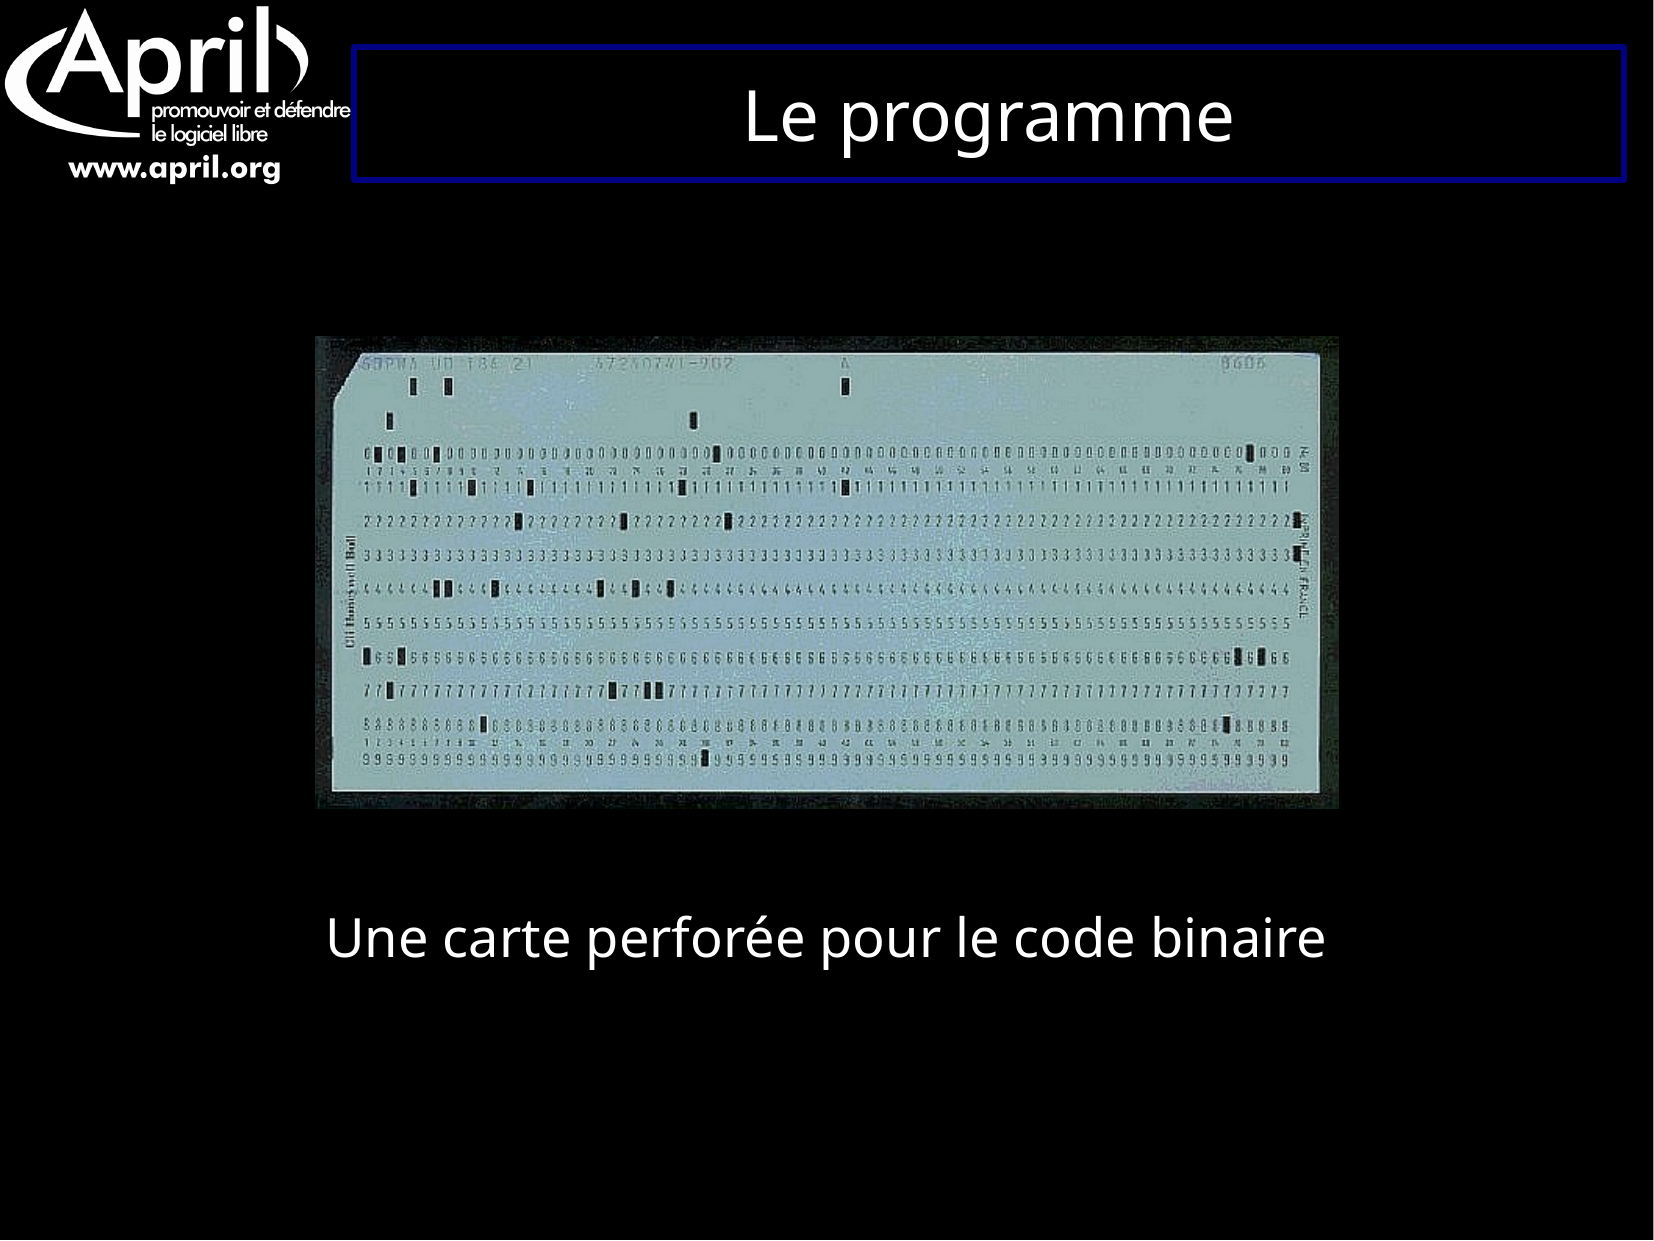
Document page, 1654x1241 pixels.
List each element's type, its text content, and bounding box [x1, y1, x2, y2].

title Le programme [354, 47, 1625, 181]
picture [0, 0, 355, 200]
picture [315, 336, 1339, 809]
text_box Une carte perforée pour le code binaire [191, 891, 1462, 970]
